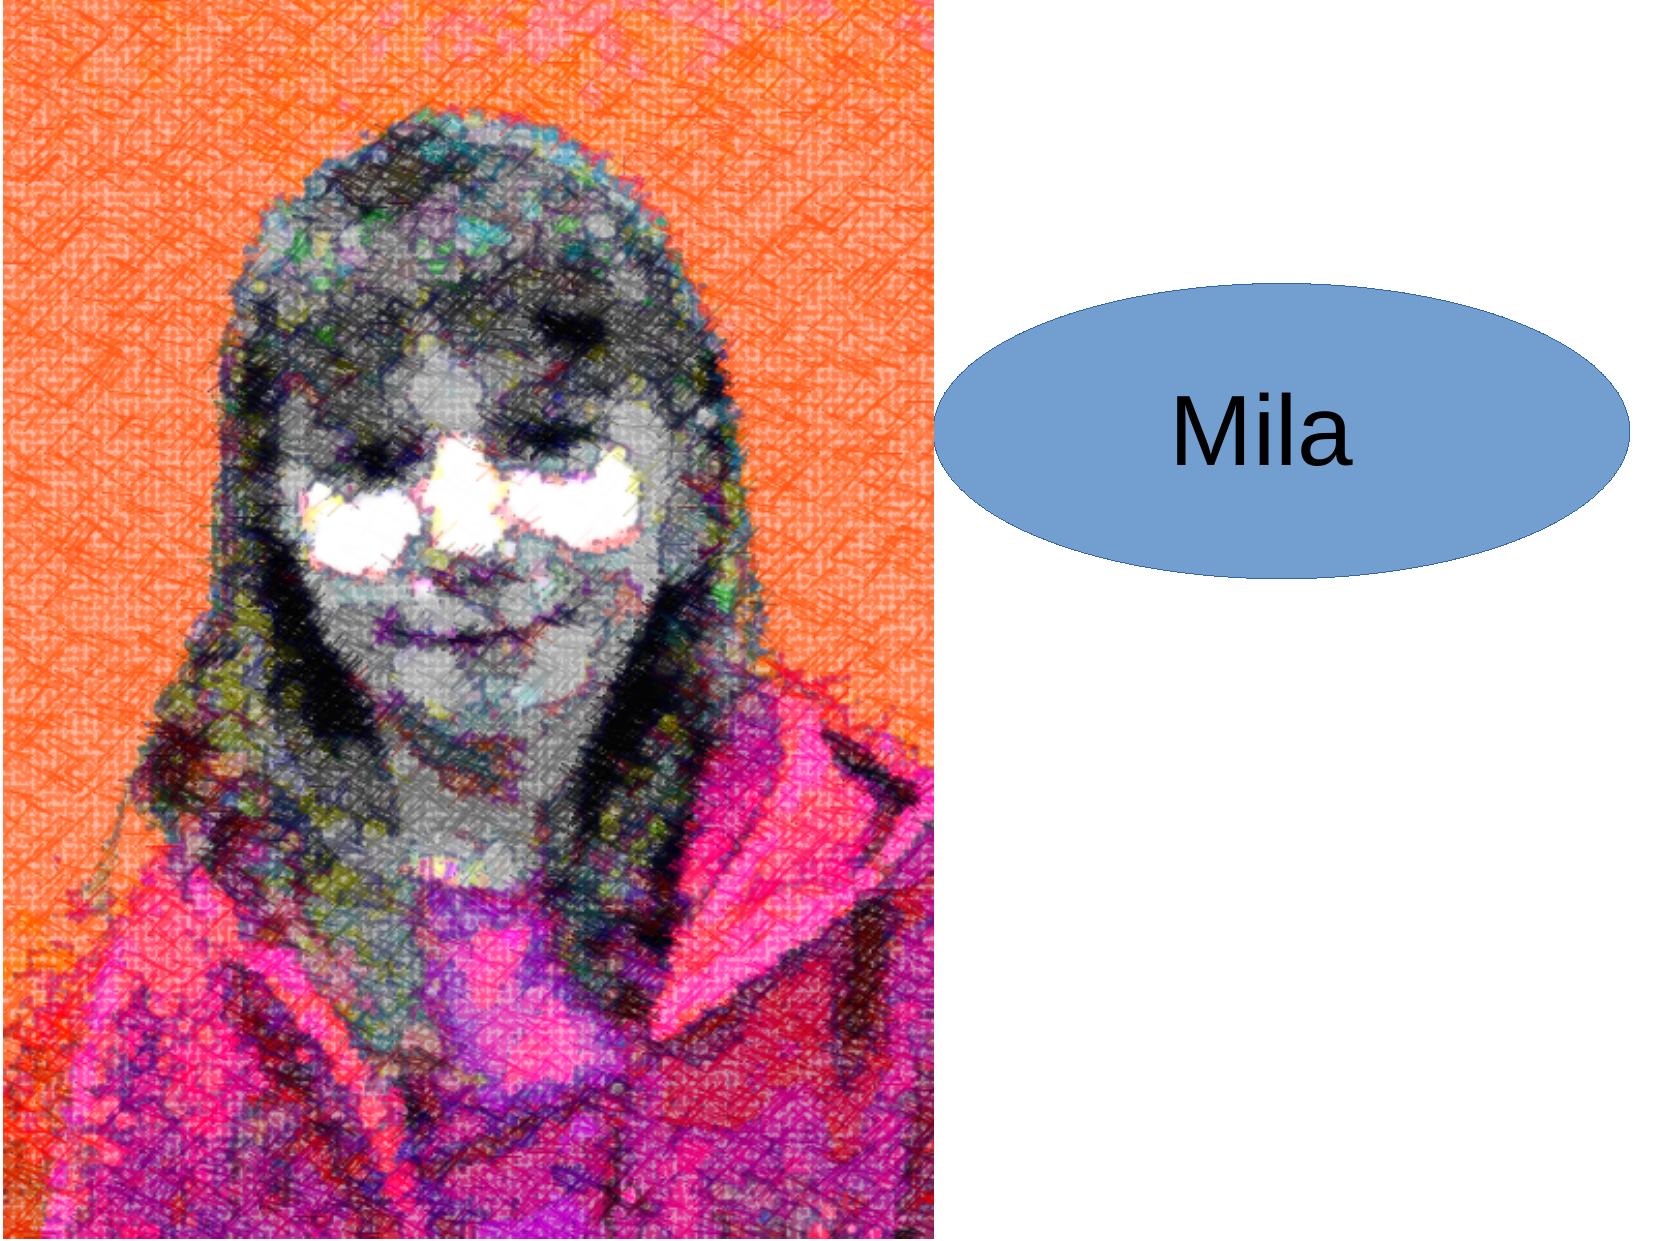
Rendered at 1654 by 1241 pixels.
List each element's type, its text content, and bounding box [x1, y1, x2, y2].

picture [3, 0, 934, 1239]
text_box Mila [934, 283, 1630, 579]
